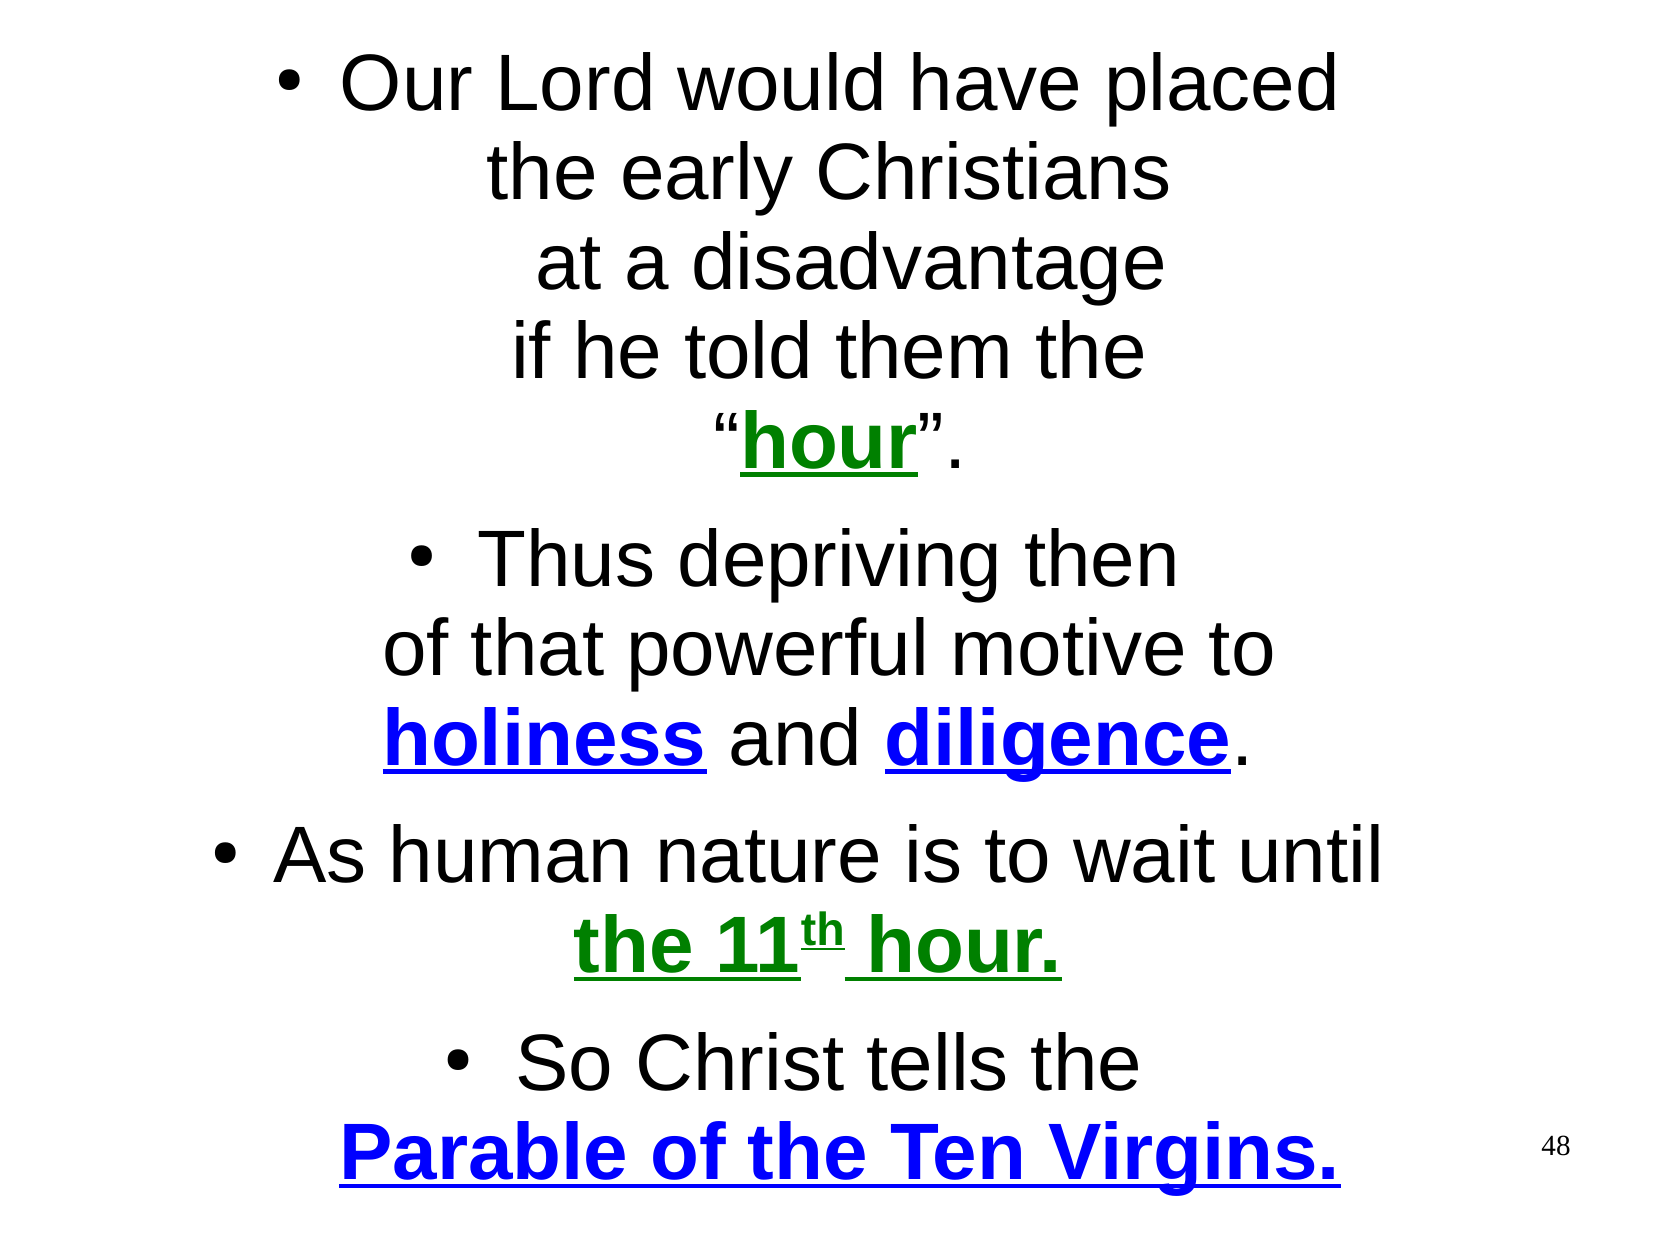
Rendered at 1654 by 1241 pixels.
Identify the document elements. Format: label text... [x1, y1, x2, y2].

list Our Lord would have placed the early Christians at a disadvantage if he told them the “hour”. Thus depriving then of that powerful motive to holiness and diligence. As human nature is to wait until the 11th hour. So Christ tells the Parable of the Ten Virgins. [0, 37, 1613, 1201]
